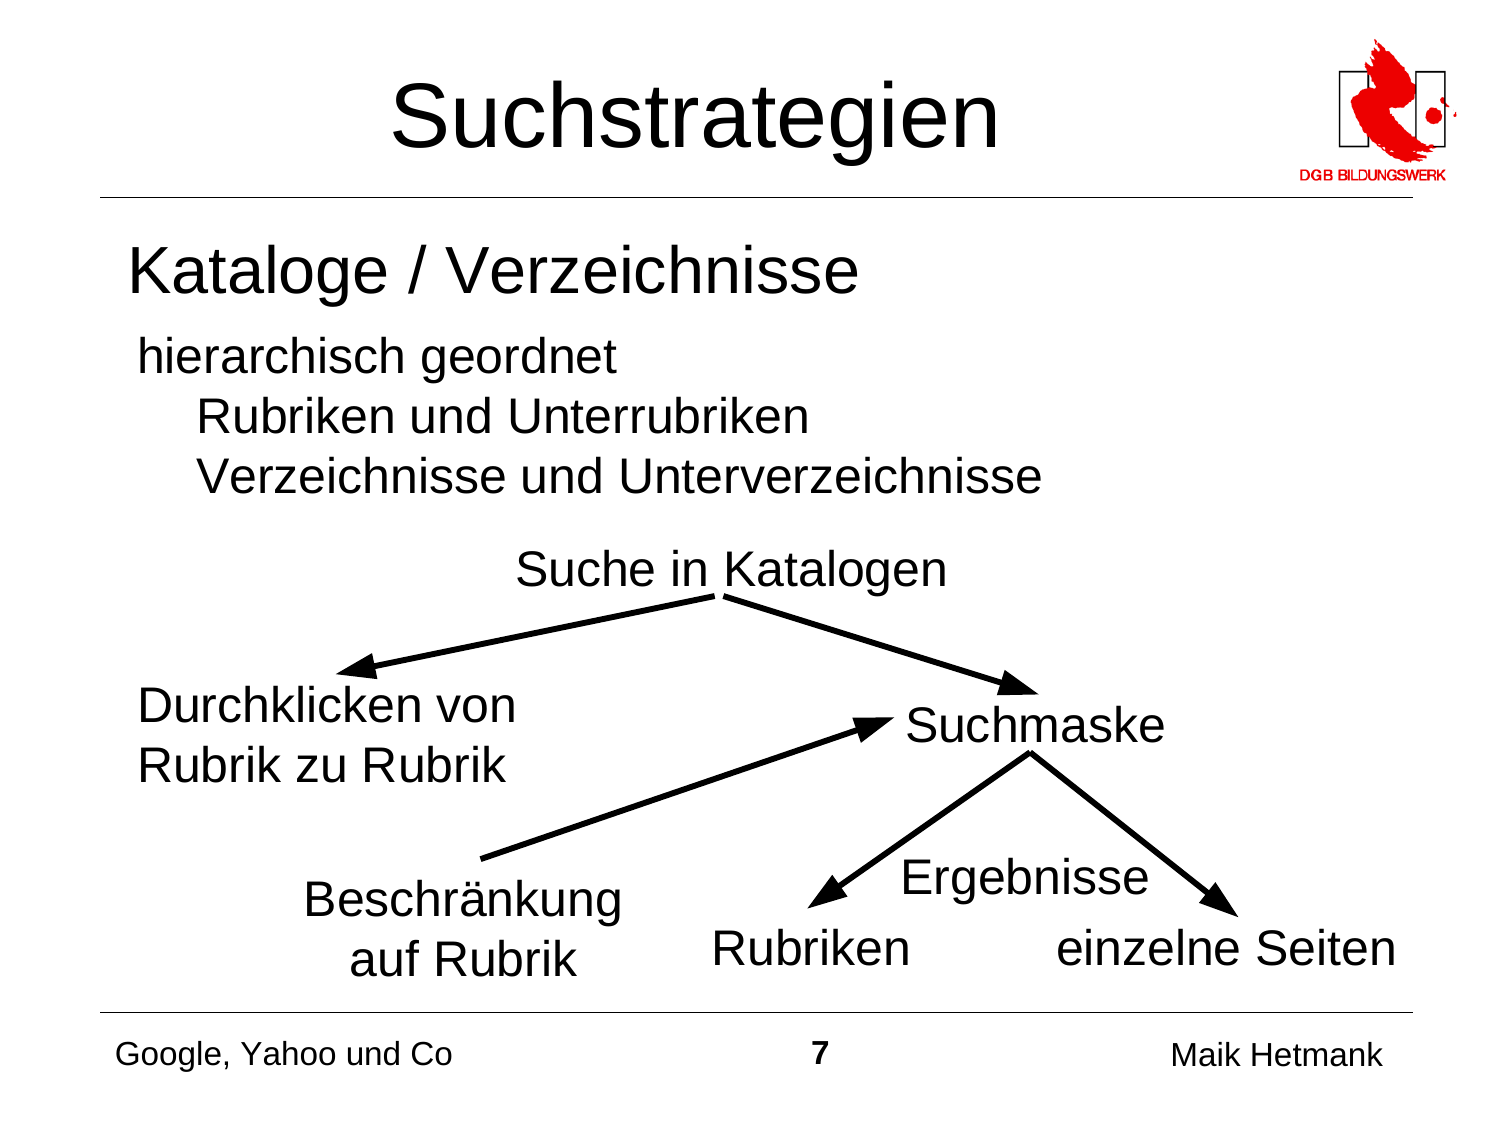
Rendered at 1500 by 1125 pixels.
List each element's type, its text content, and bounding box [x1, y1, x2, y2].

text_box einzelne Seiten [1056, 915, 1407, 972]
text_box Beschränkung auf Rubrik [303, 867, 633, 983]
text_box Rubriken [711, 915, 922, 972]
text_box Suchmaske [904, 693, 1211, 750]
text_box Durchklicken von Rubrik zu Rubrik [137, 673, 585, 789]
picture [1299, 37, 1457, 181]
text_box hierarchisch geordnet Rubriken und Unterrubriken Verzeichnisse und Unterverzeichnisse [137, 324, 1384, 500]
text_box Suche in Katalogen [515, 537, 1009, 594]
list Kataloge / Verzeichnisse [112, 224, 1426, 324]
text_box Ergebnisse [900, 845, 1175, 901]
title Suchstrategien [87, 49, 1305, 175]
